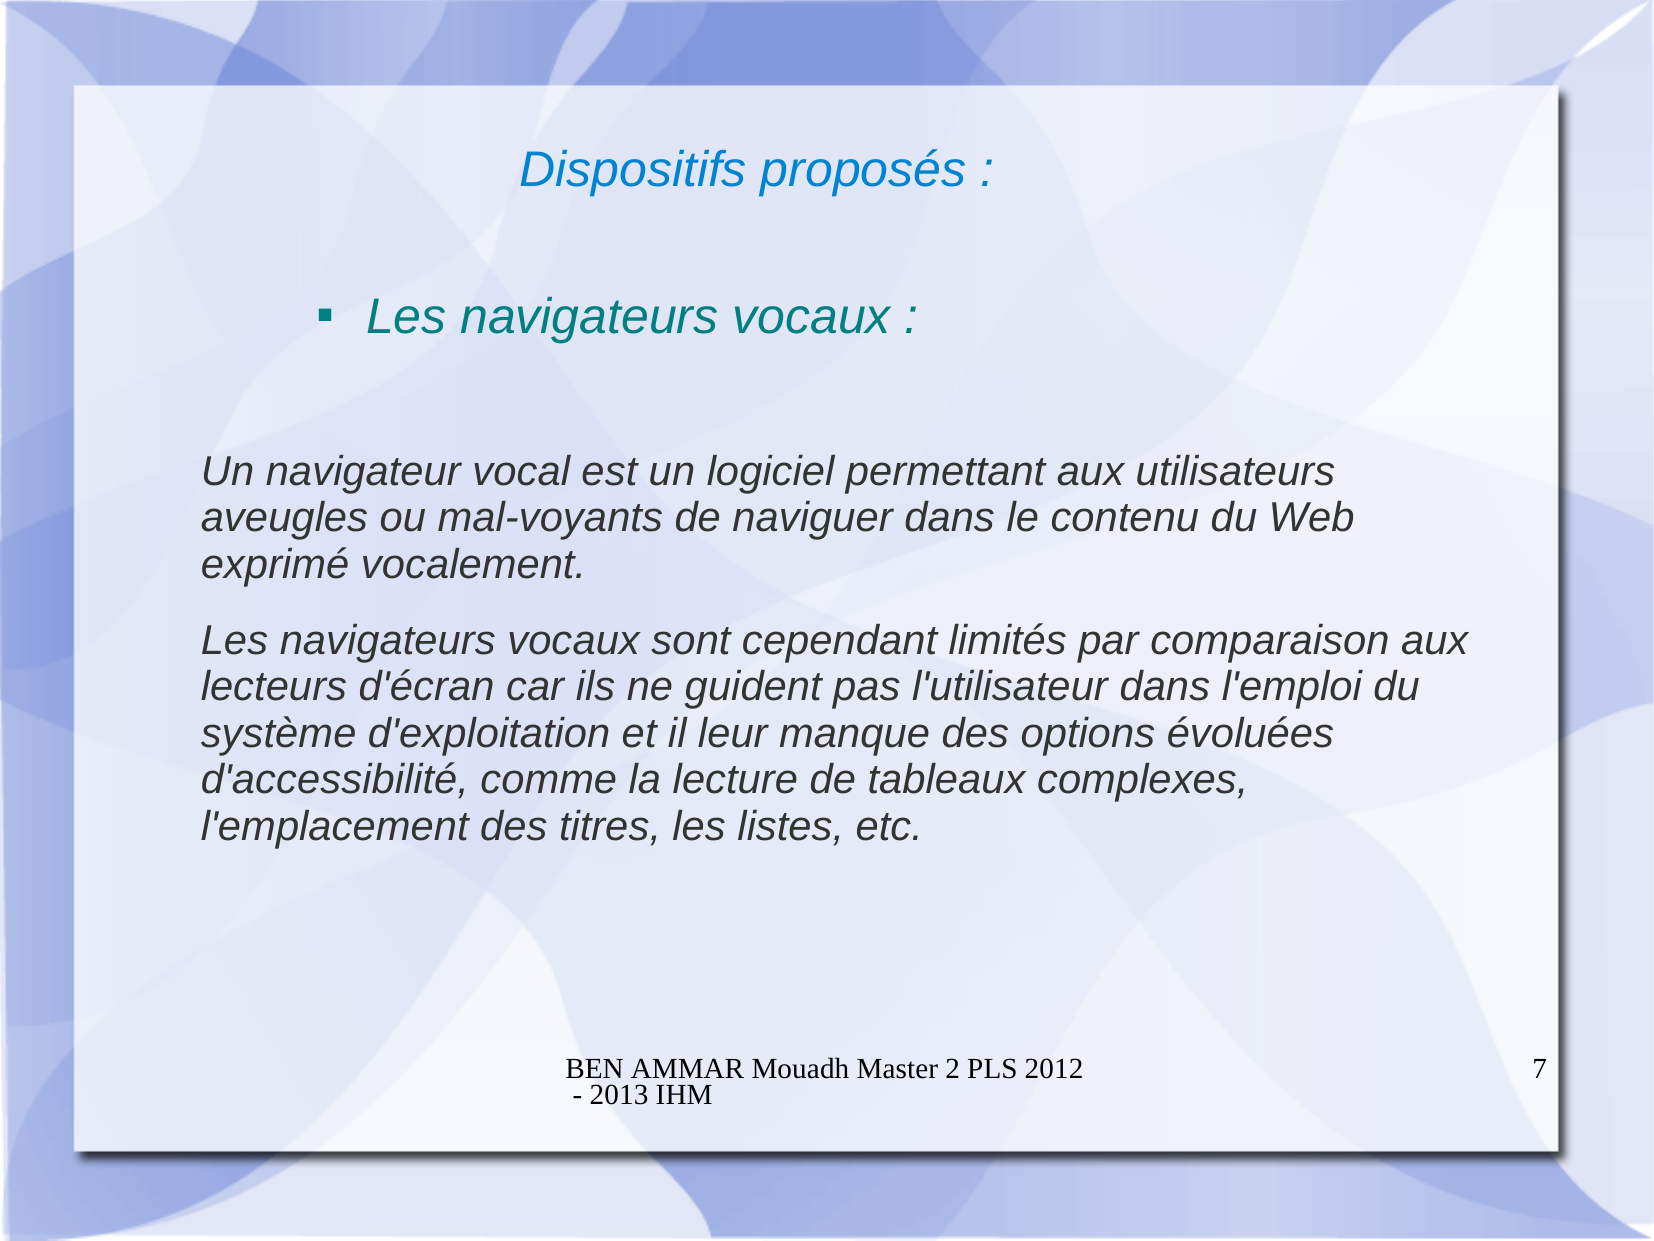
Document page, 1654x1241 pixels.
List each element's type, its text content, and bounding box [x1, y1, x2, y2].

picture [0, 0, 1654, 1241]
list Dispositifs proposés : Les navigateurs vocaux : Un navigateur vocal est un logiciel permettant aux utilisateurs aveugles ou mal-voyants de naviguer dans le contenu du Web exprimé vocalement. Les navigateurs vocaux sont cependant limités par comparaison aux lecteurs d'écran car ils ne guident pas l'utilisateur dans l'emploi du système d'exploitation et il leur manque des options évoluées d'accessibilité, comme la lecture de tableaux complexes, l'emplacement des titres, les listes, etc. [129, 141, 1489, 1024]
